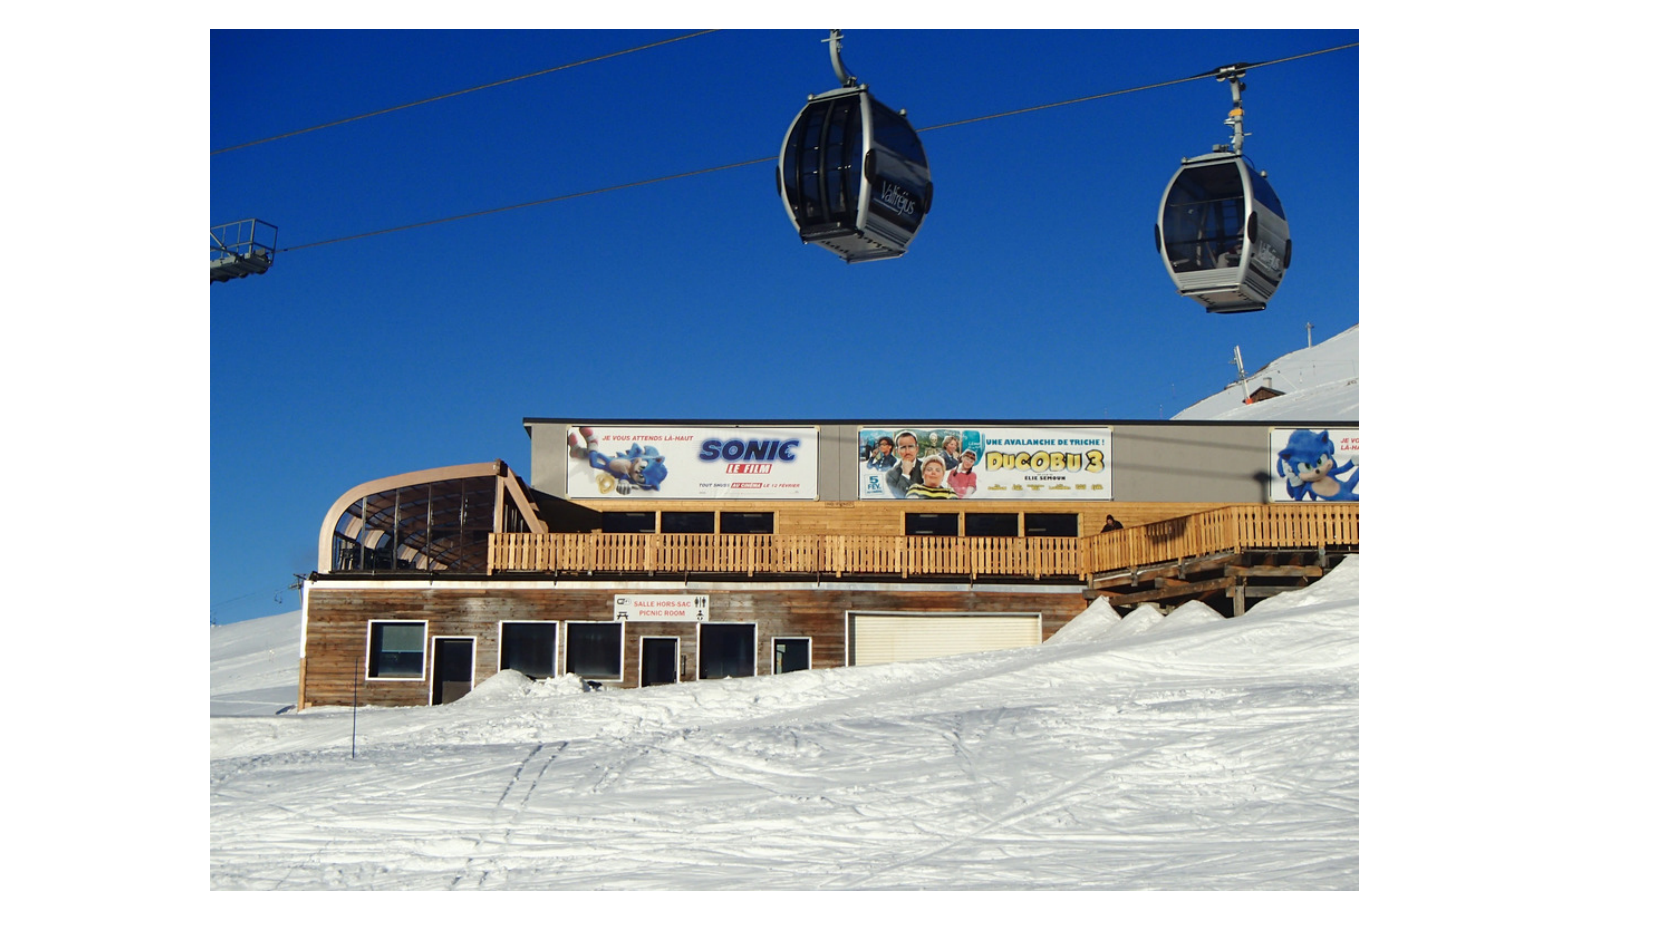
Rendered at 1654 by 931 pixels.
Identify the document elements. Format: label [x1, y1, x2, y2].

picture [210, 29, 1359, 891]
